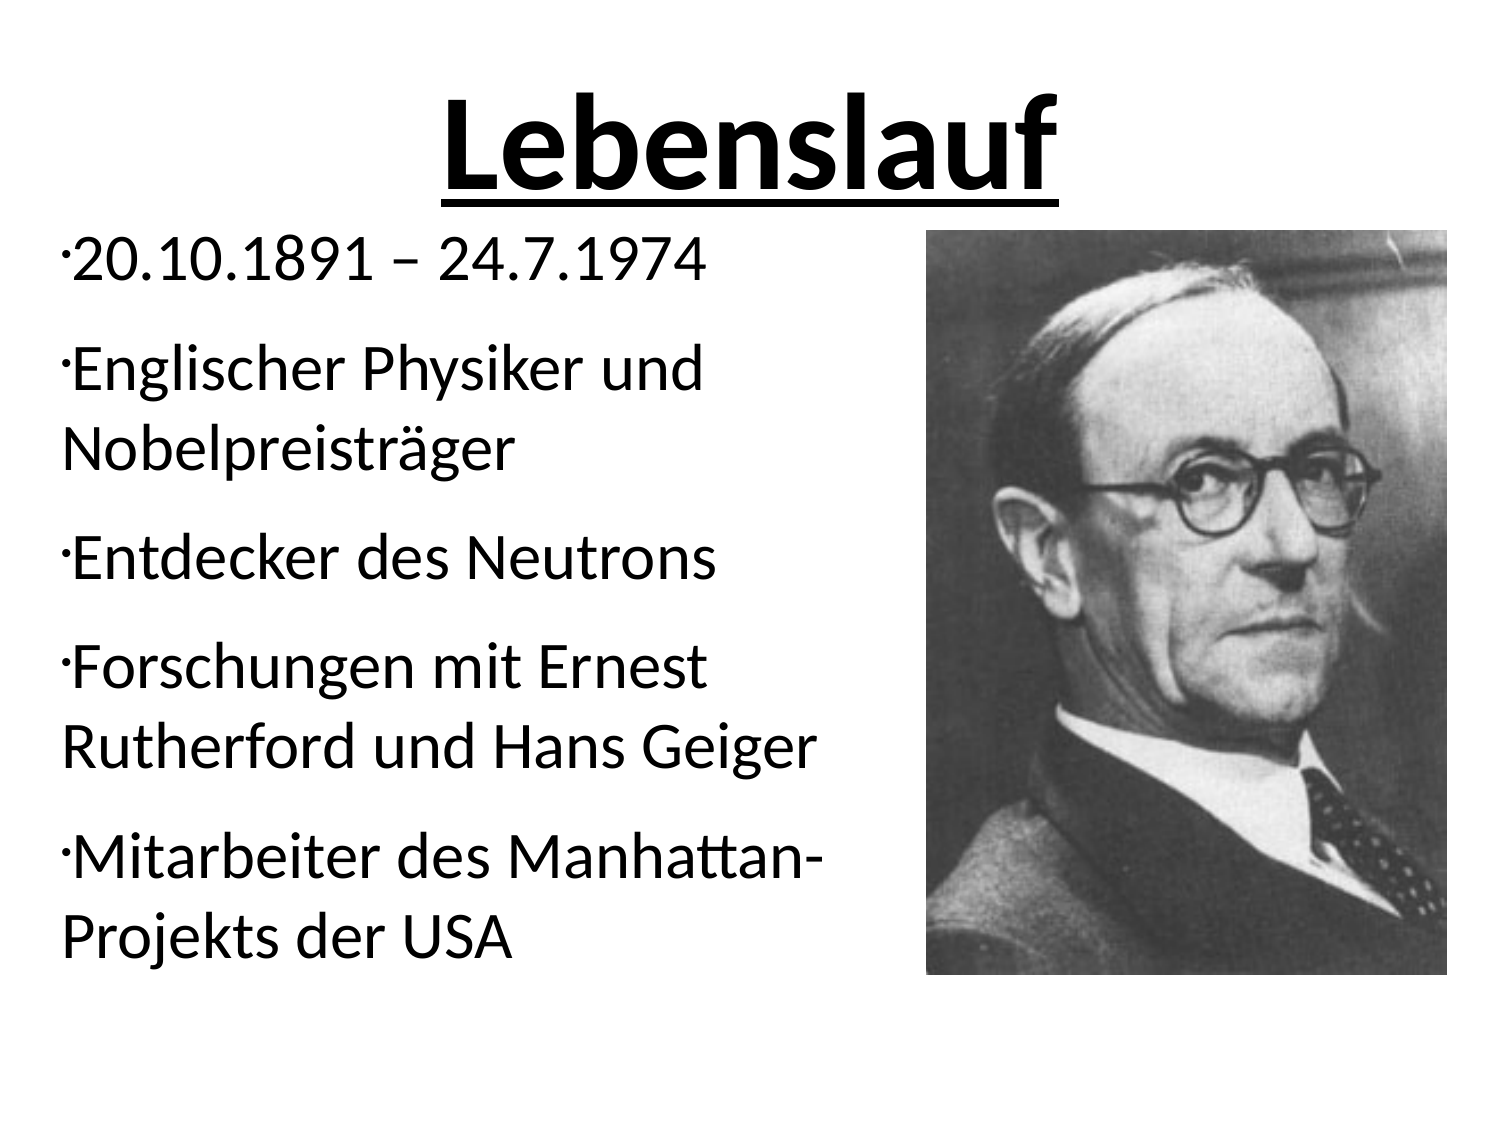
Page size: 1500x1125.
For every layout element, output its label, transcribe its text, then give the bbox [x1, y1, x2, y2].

title Lebenslauf [75, 45, 1425, 233]
picture [926, 230, 1447, 975]
list 20.10.1891 – 24.7.1974 Englischer Physiker und Nobelpreisträger Entdecker des Neutrons Forschungen mit Ernest Rutherford und Hans Geiger Mitarbeiter des Manhattan-Projekts der USA [46, 206, 857, 950]
